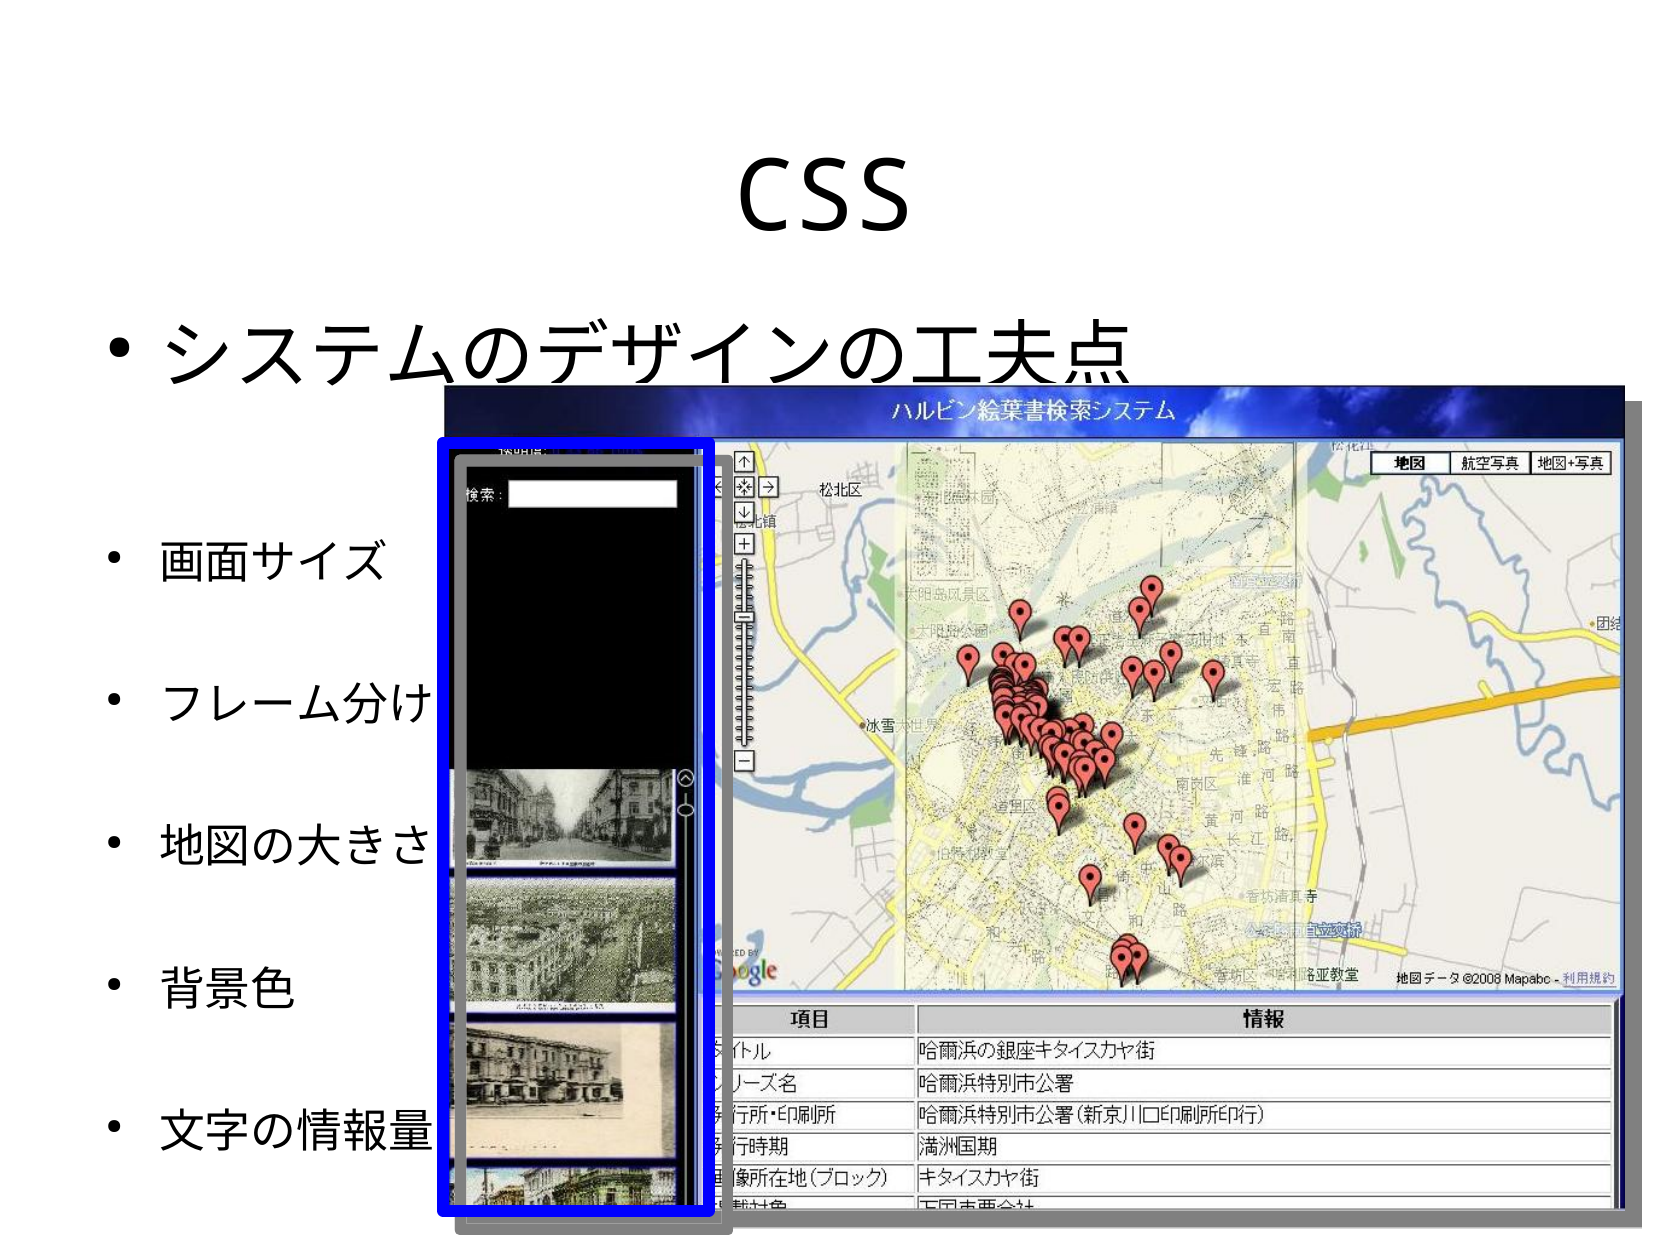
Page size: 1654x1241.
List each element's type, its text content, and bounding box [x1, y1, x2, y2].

picture [442, 383, 1625, 1211]
list システムのデザインの工夫点 画面サイズ フレーム分け 地図の大きさ 背景色 文字の情報量 [88, 295, 1470, 1133]
title CSS [118, 117, 1531, 266]
picture [449, 449, 703, 1205]
picture [715, 467, 721, 1211]
picture [467, 467, 703, 1205]
